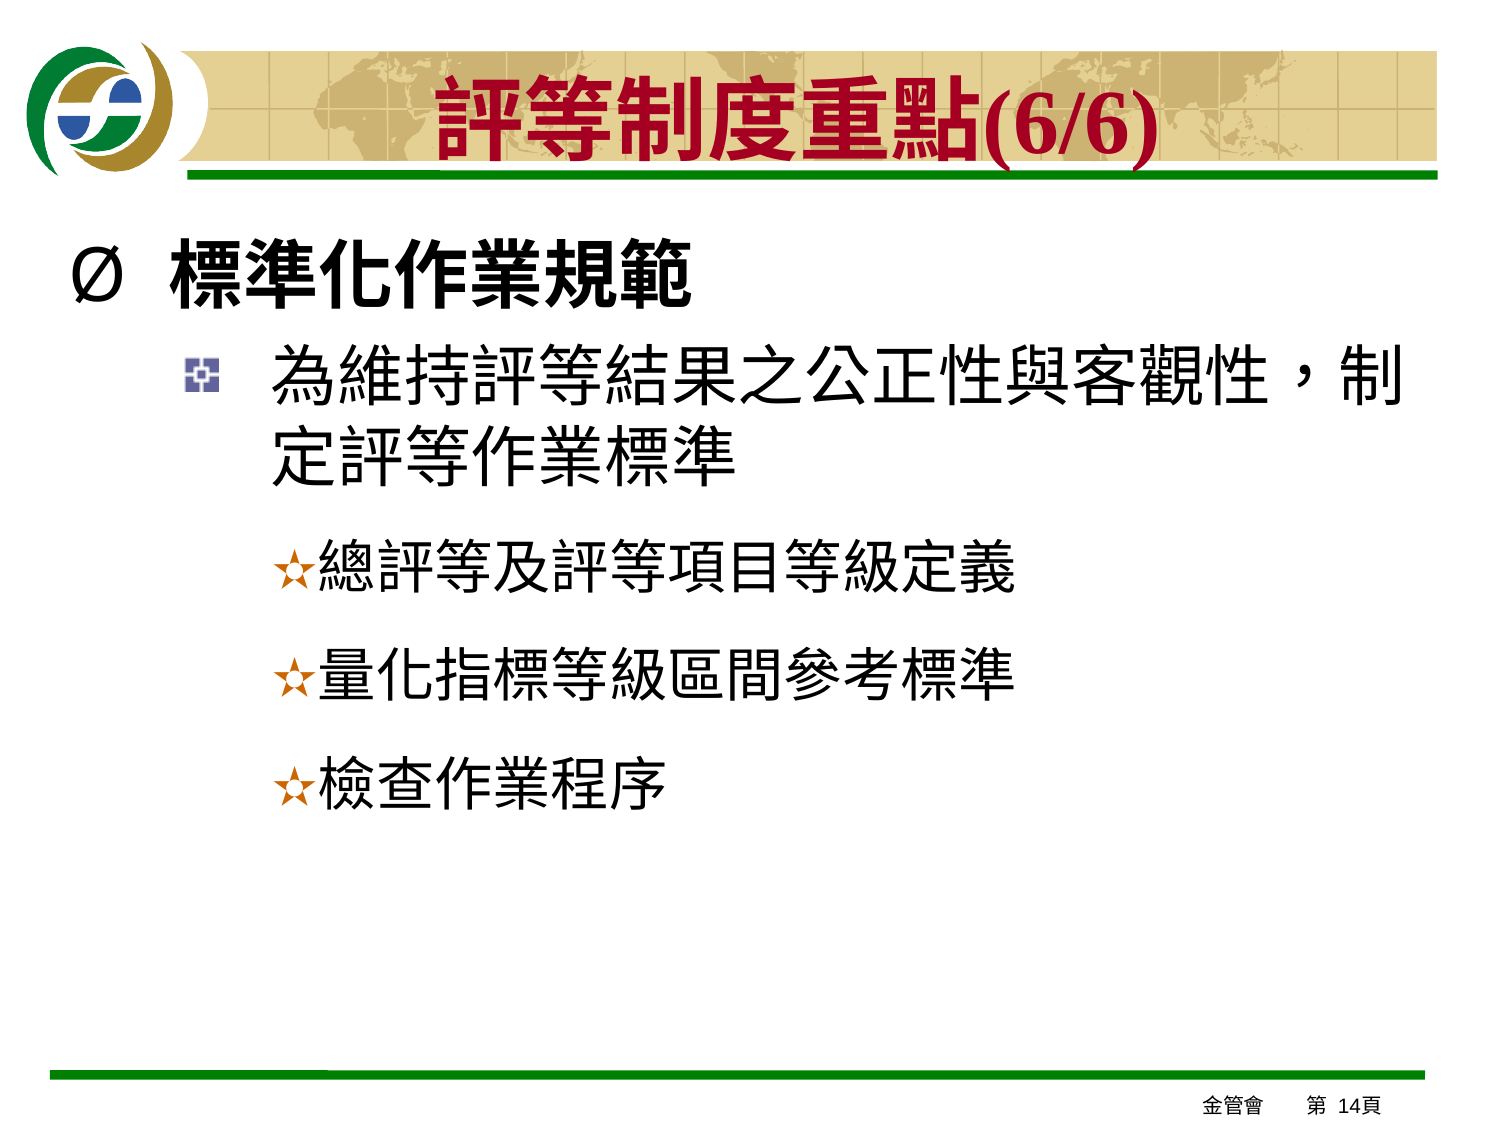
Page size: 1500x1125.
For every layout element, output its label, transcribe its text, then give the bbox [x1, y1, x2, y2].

title 評等制度重點(6/6) [159, 48, 1435, 185]
list 標準化作業規範 為維持評等結果之公正性與客觀性，制定評等作業標準 ✫總評等及評等項目等級定義 ✫量化指標等級區間參考標準 ✫檢查作業程序 [53, 220, 1455, 1024]
picture [24, 37, 175, 178]
